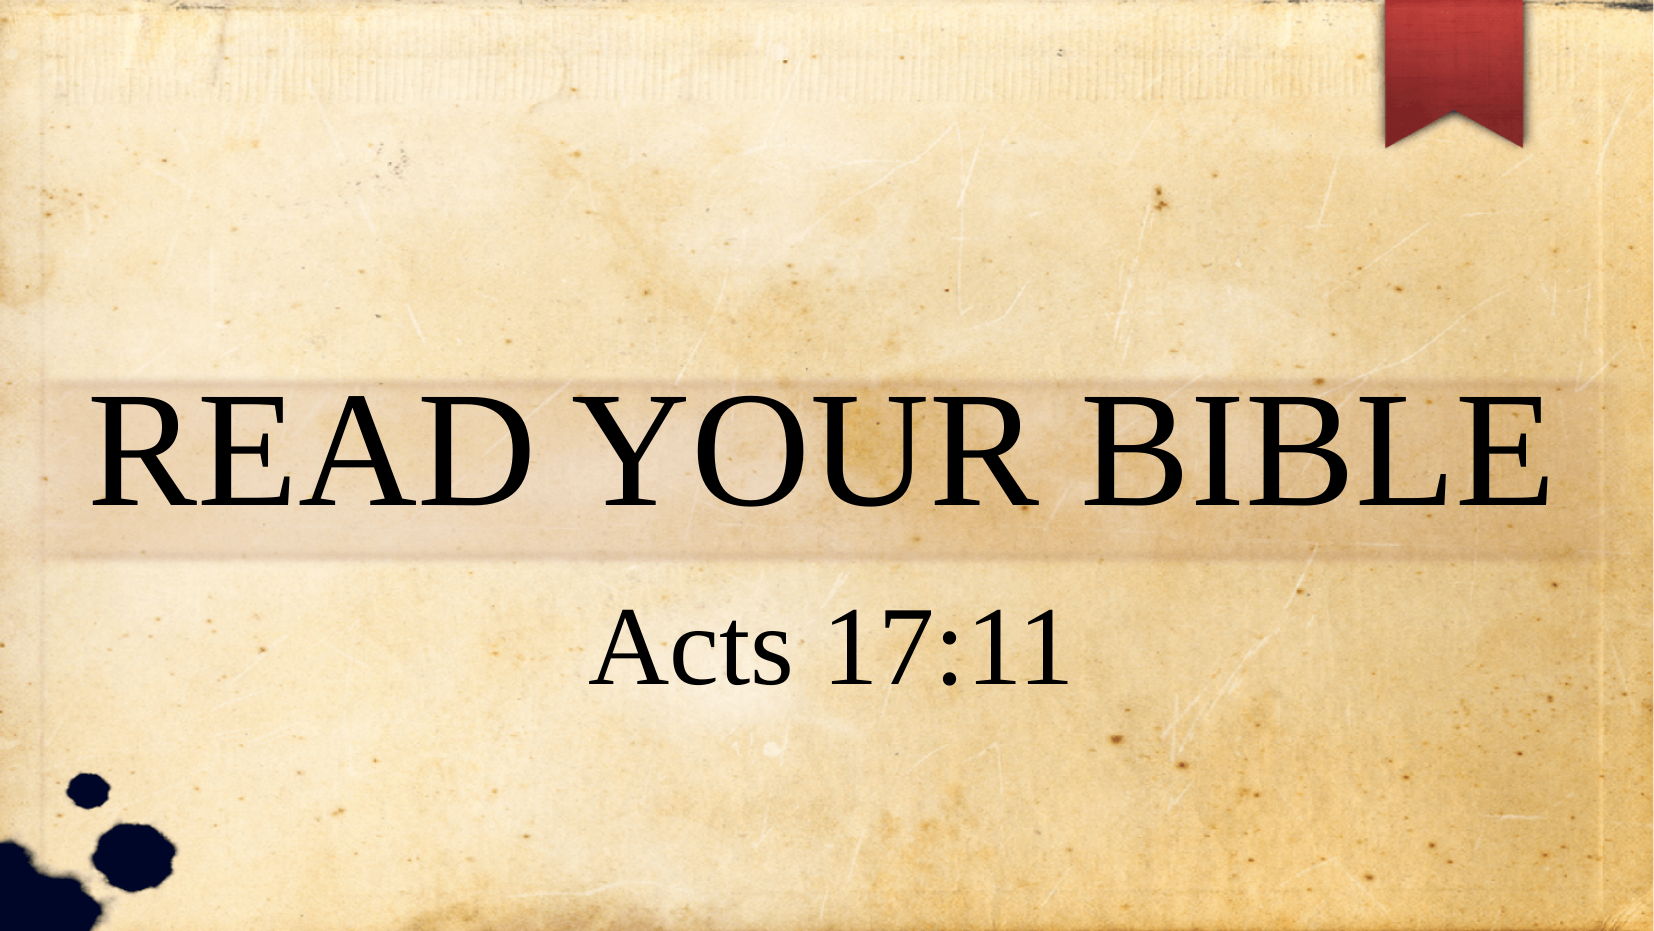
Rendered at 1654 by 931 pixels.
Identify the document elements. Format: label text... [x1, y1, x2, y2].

title READ YOUR BIBLE [75, 337, 1571, 563]
list Acts 17:11 [82, 584, 1538, 904]
picture [0, 0, 1654, 931]
